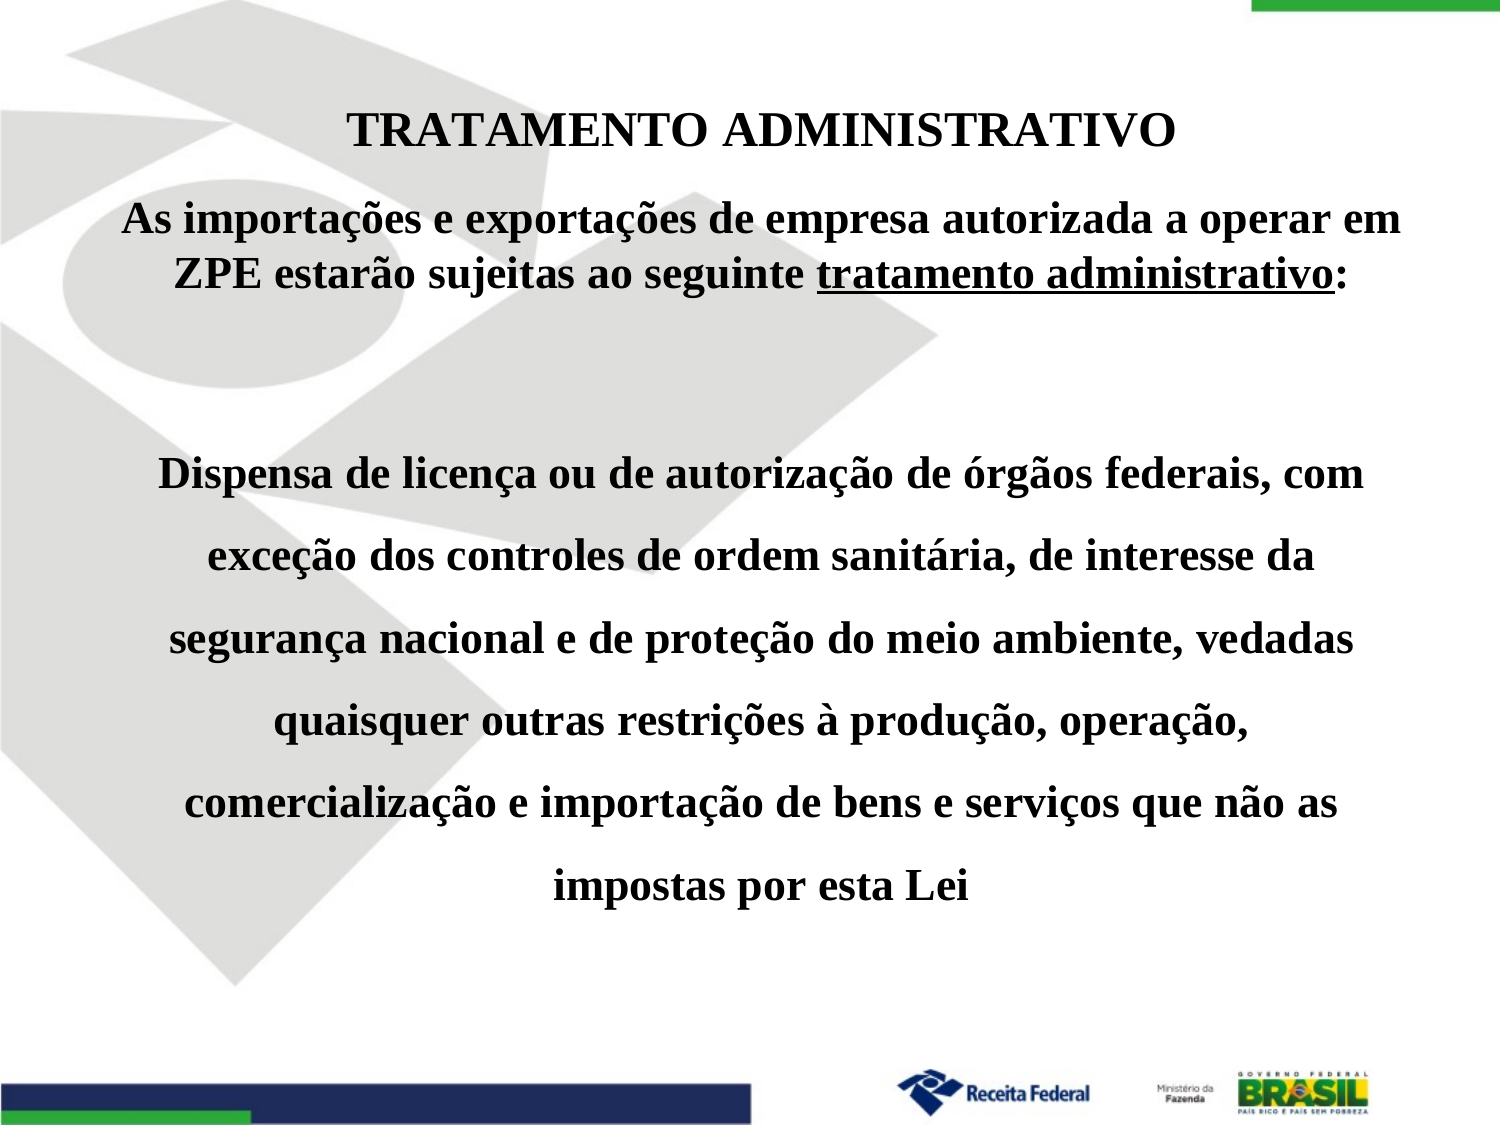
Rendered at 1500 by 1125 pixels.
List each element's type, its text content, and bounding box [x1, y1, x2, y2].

picture [0, 0, 1500, 1125]
text_box TRATAMENTO ADMINISTRATIVO As importações e exportações de empresa autorizada a operar em ZPE estarão sujeitas ao seguinte tratamento administrativo: Dispensa de licença ou de autorização de órgãos federais, com exceção dos controles de ordem sanitária, de interesse da segurança nacional e de proteção do meio ambiente, vedadas quaisquer outras restrições à produção, operação, comercialização e importação de bens e serviços que não as impostas por esta Lei [106, 88, 1418, 918]
